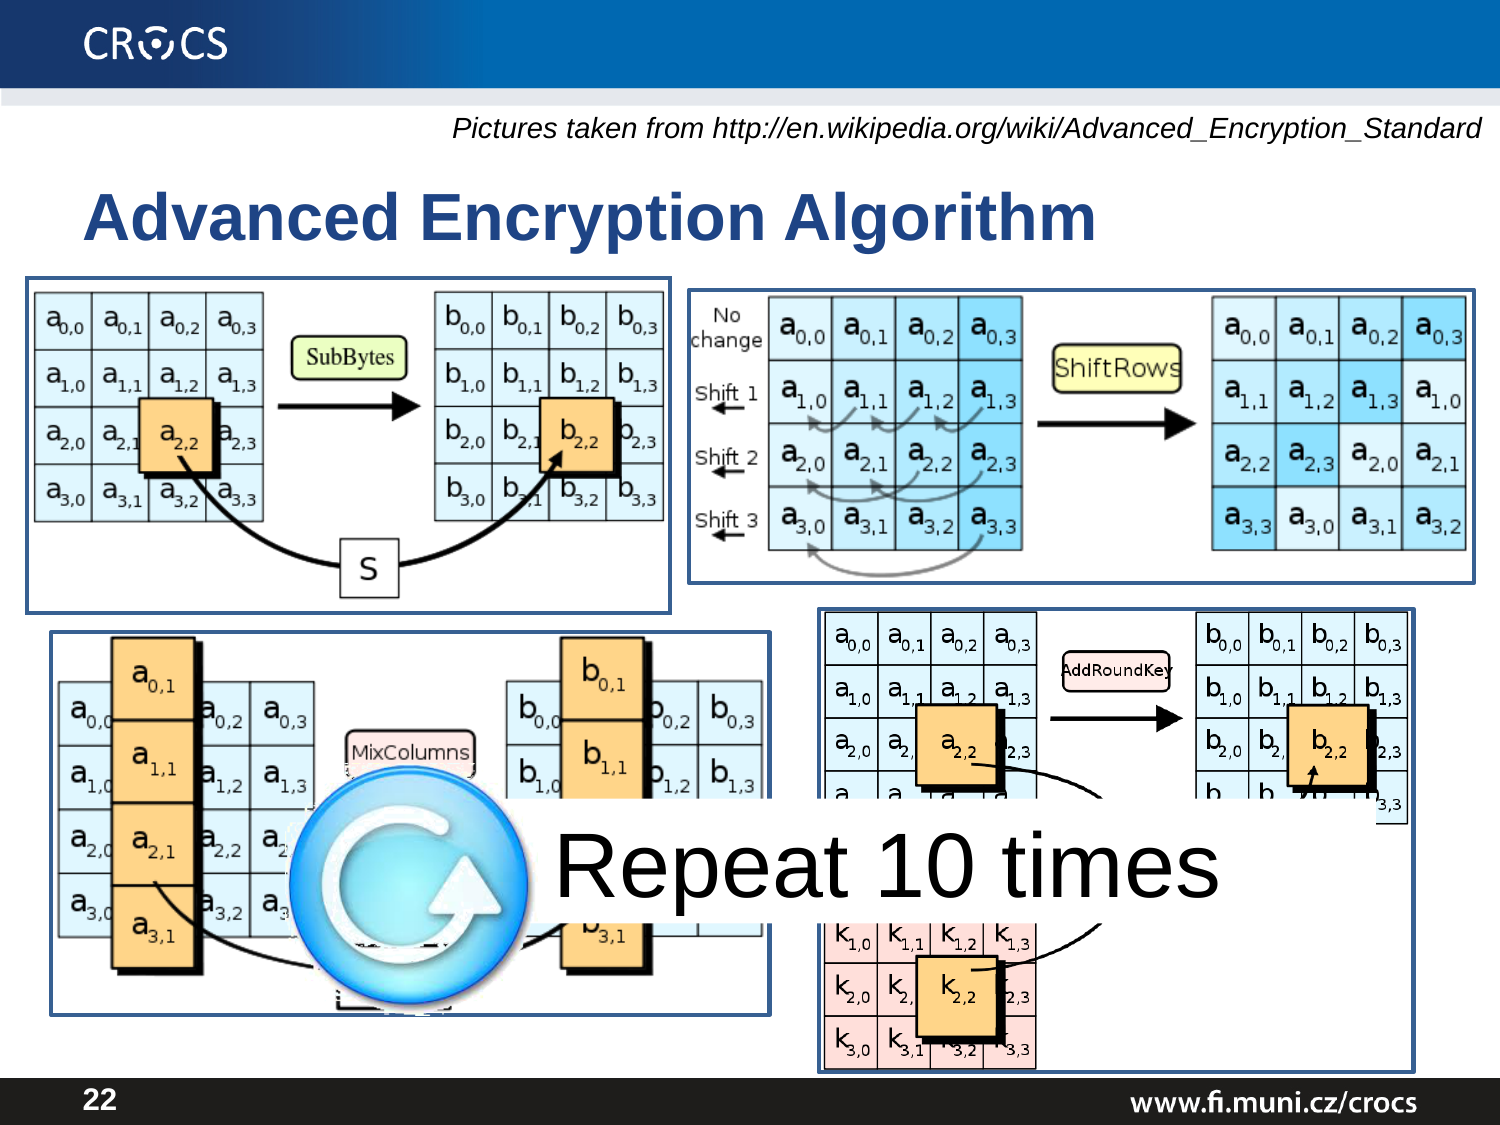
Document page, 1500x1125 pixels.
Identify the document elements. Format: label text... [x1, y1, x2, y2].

text_box Advanced Encryption Algorithm [82, 148, 1433, 279]
text_box <number> [82, 1078, 148, 1125]
text_box Repeat 10 times [538, 798, 1376, 924]
text_box Pictures taken from http://en.wikipedia.org/wiki/Advanced_Encryption_Standard [437, 101, 1499, 152]
picture [0, 0, 1500, 1125]
